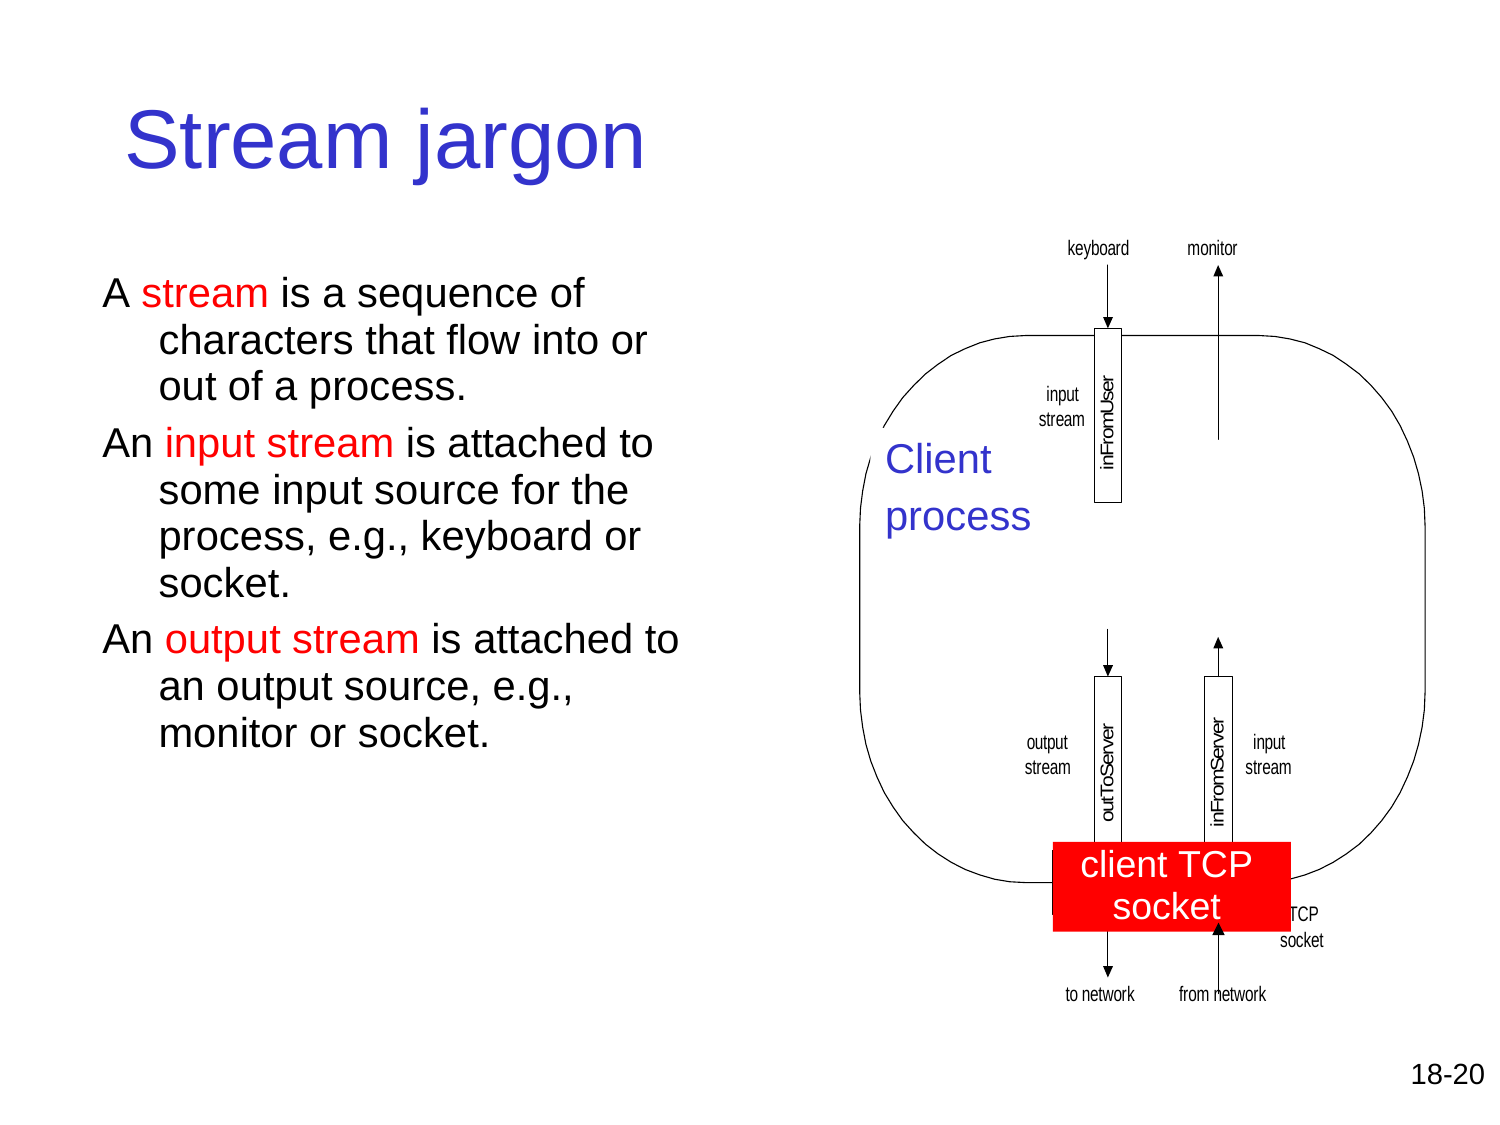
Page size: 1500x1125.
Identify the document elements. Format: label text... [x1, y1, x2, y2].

text_box client TCP socket [1040, 835, 1294, 936]
text_box Stream jargon [109, 46, 1385, 234]
chart [829, 229, 1433, 1016]
list A stream is a sequence of characters that flow into or out of a process. An input stream is attached to some input source for the process, e.g., keyboard or socket. An output stream is attached to an output source, e.g., monitor or socket. [87, 262, 713, 1026]
text_box Client process [870, 427, 1069, 547]
